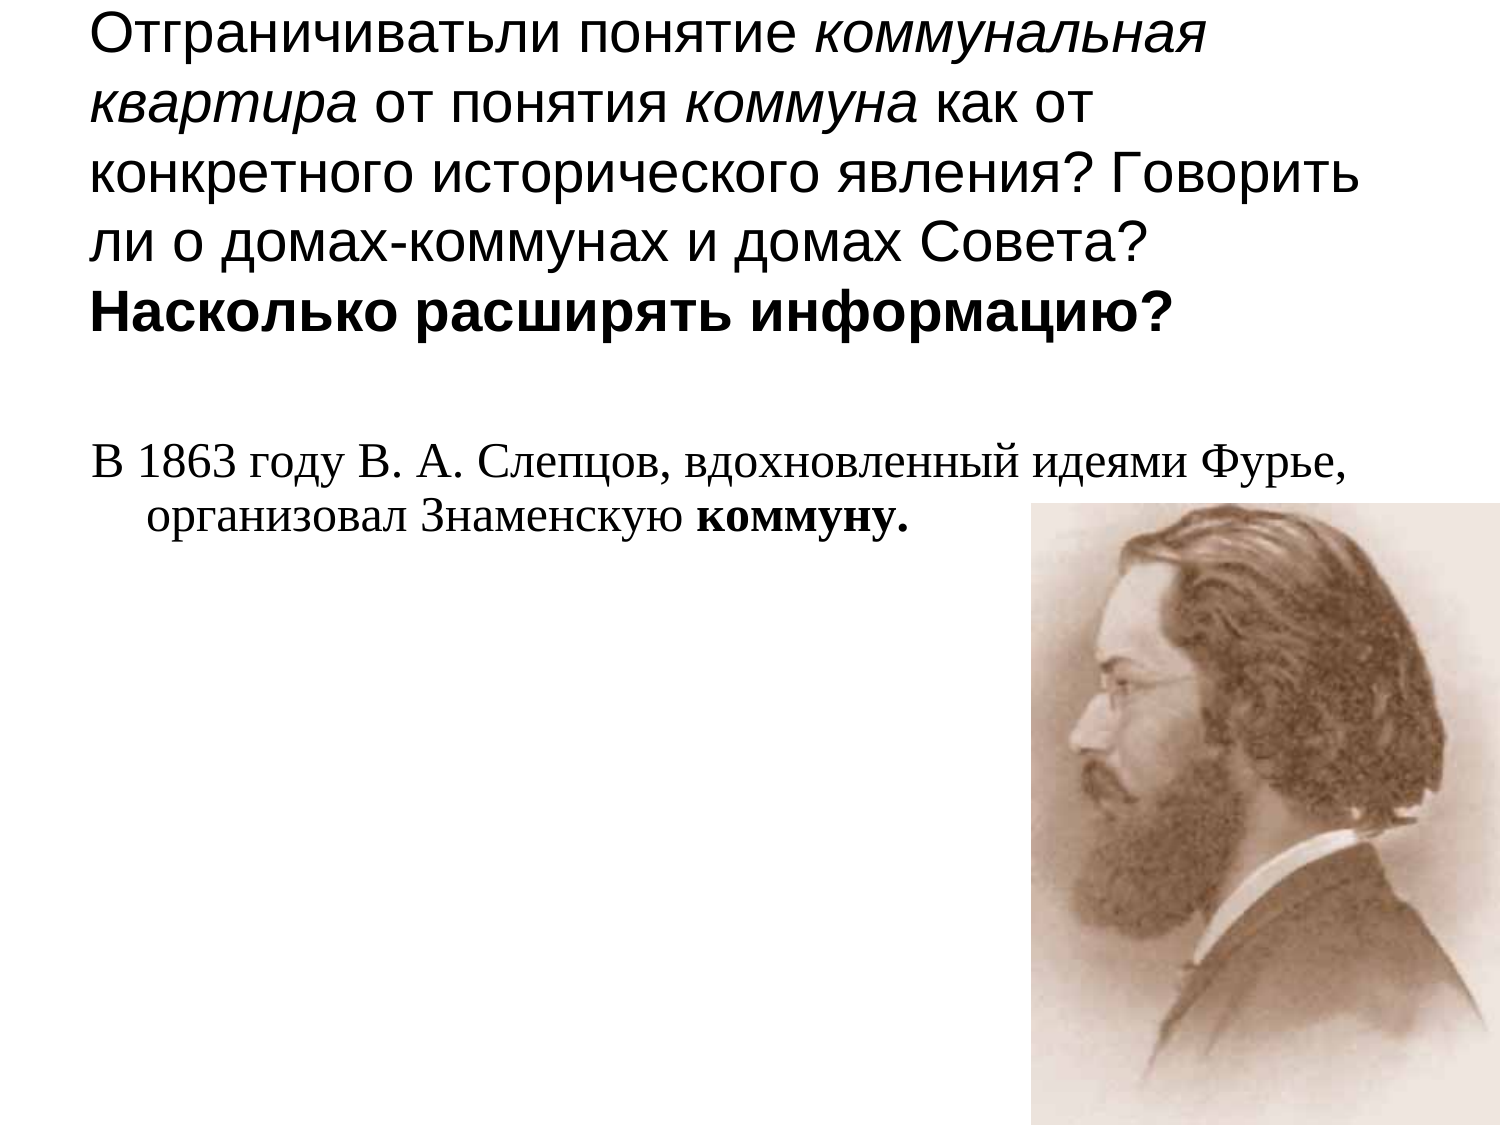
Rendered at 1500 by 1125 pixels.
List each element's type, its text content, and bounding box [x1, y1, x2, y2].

list В 1863 году В. А. Слепцов, вдохновленный идеями Фурье, организовал Знаменскую коммуну. [75, 354, 1426, 1006]
picture [1031, 503, 1500, 1125]
title Отграничиватьли понятие коммунальная квартира от понятия коммуна как от конкретного исторического явления? Говорить ли о домах-коммунах и домах Совета? Насколько расширять информацию? [75, 0, 1426, 352]
